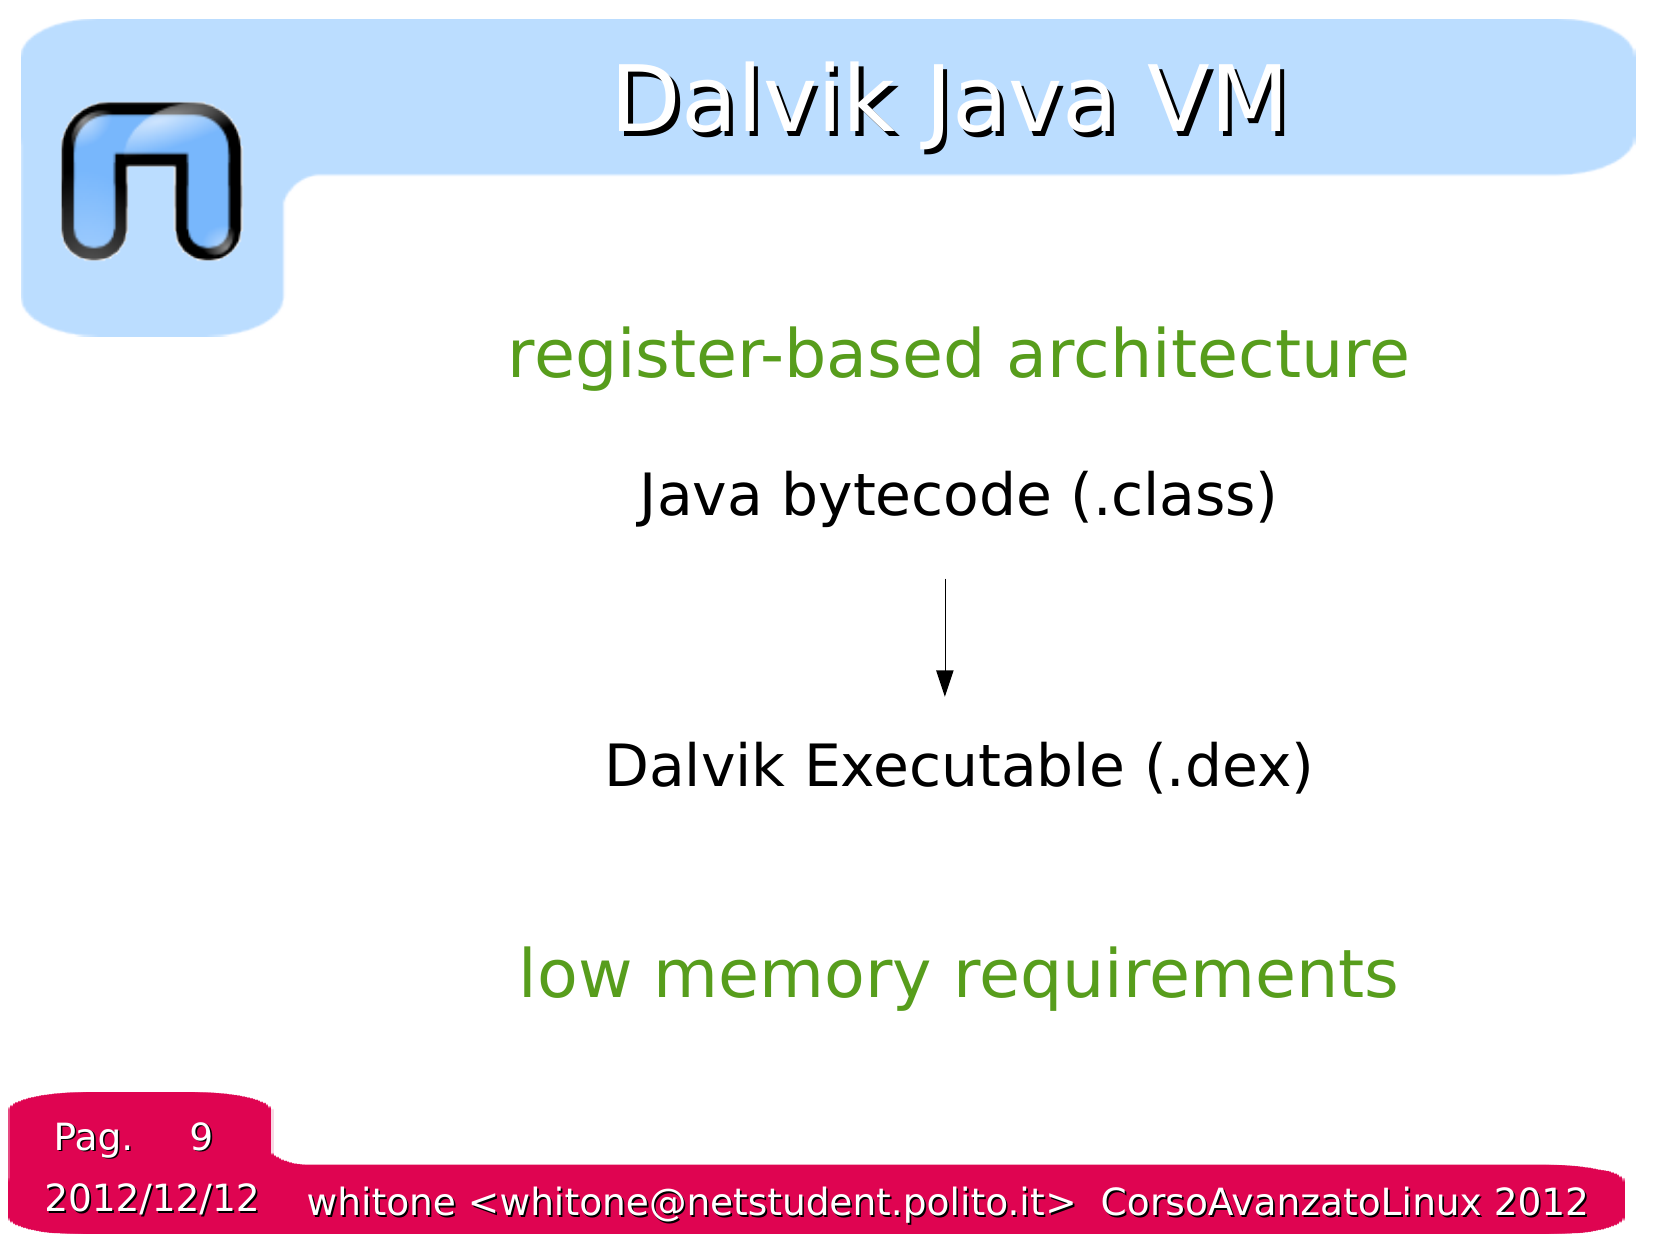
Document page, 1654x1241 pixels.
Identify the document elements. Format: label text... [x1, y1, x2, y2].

picture [0, 19, 1636, 354]
picture [8, 1092, 1625, 1234]
title Dalvik Java VM [265, 3, 1636, 197]
text_box 2012/12/12 [29, 1169, 284, 1241]
text_box whitone <whitone@netstudent.polito.it> CorsoAvanzatoLinux 2012 [292, 1173, 1604, 1241]
text_box Pag. <numero> [27, 1108, 413, 1168]
subtitle register-based architecture Java bytecode (.class) Dalvik Executable (.dex) low memory requirements [295, 206, 1625, 1123]
